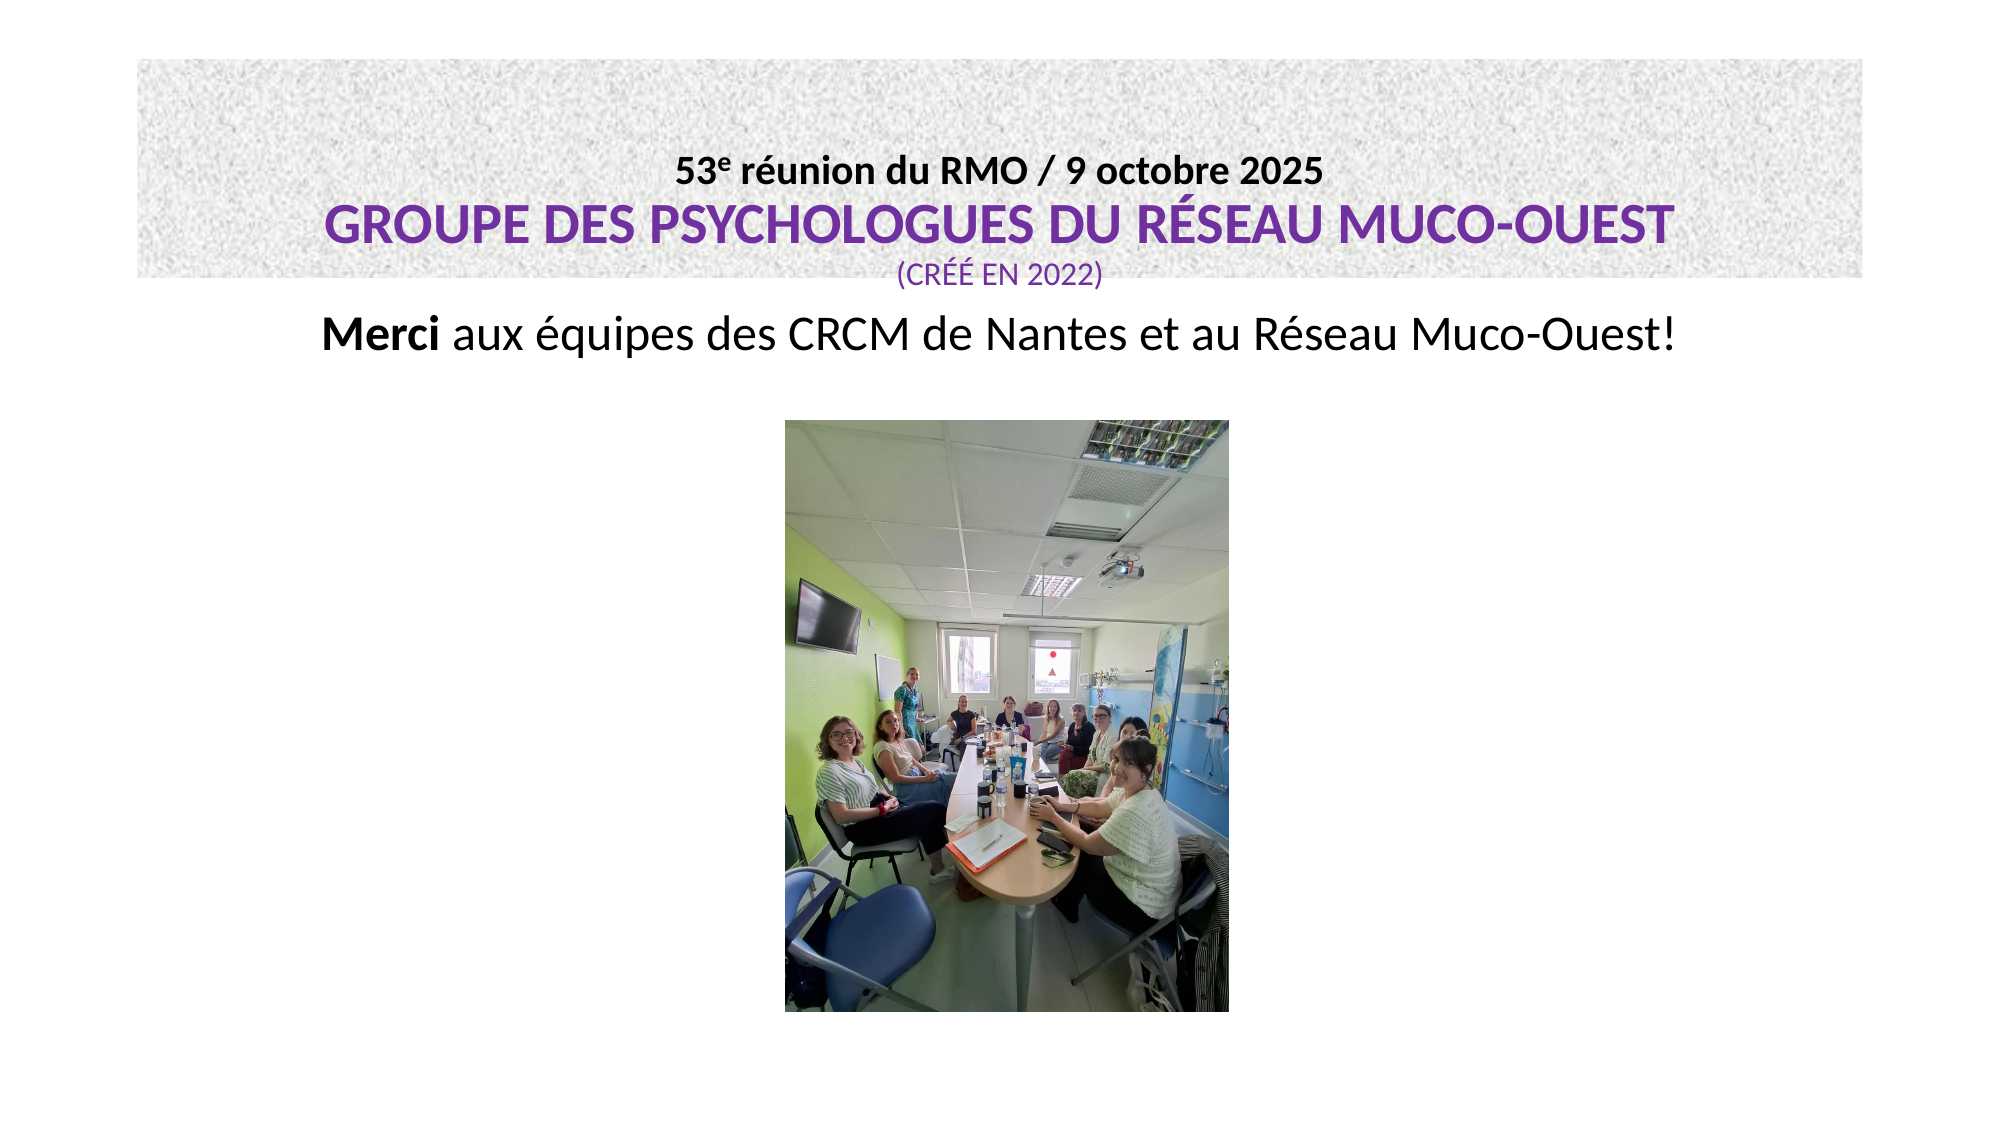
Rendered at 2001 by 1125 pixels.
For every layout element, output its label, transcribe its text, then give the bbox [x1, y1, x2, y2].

title 53e réunion du RMO / 9 octobre 2025 Groupe des psychologues du Réseau Muco-Ouest (créé en 2022) [137, 59, 1863, 278]
picture [785, 420, 1229, 1012]
list Merci aux équipes des CRCM de Nantes et au Réseau Muco-Ouest! [137, 299, 1863, 1014]
